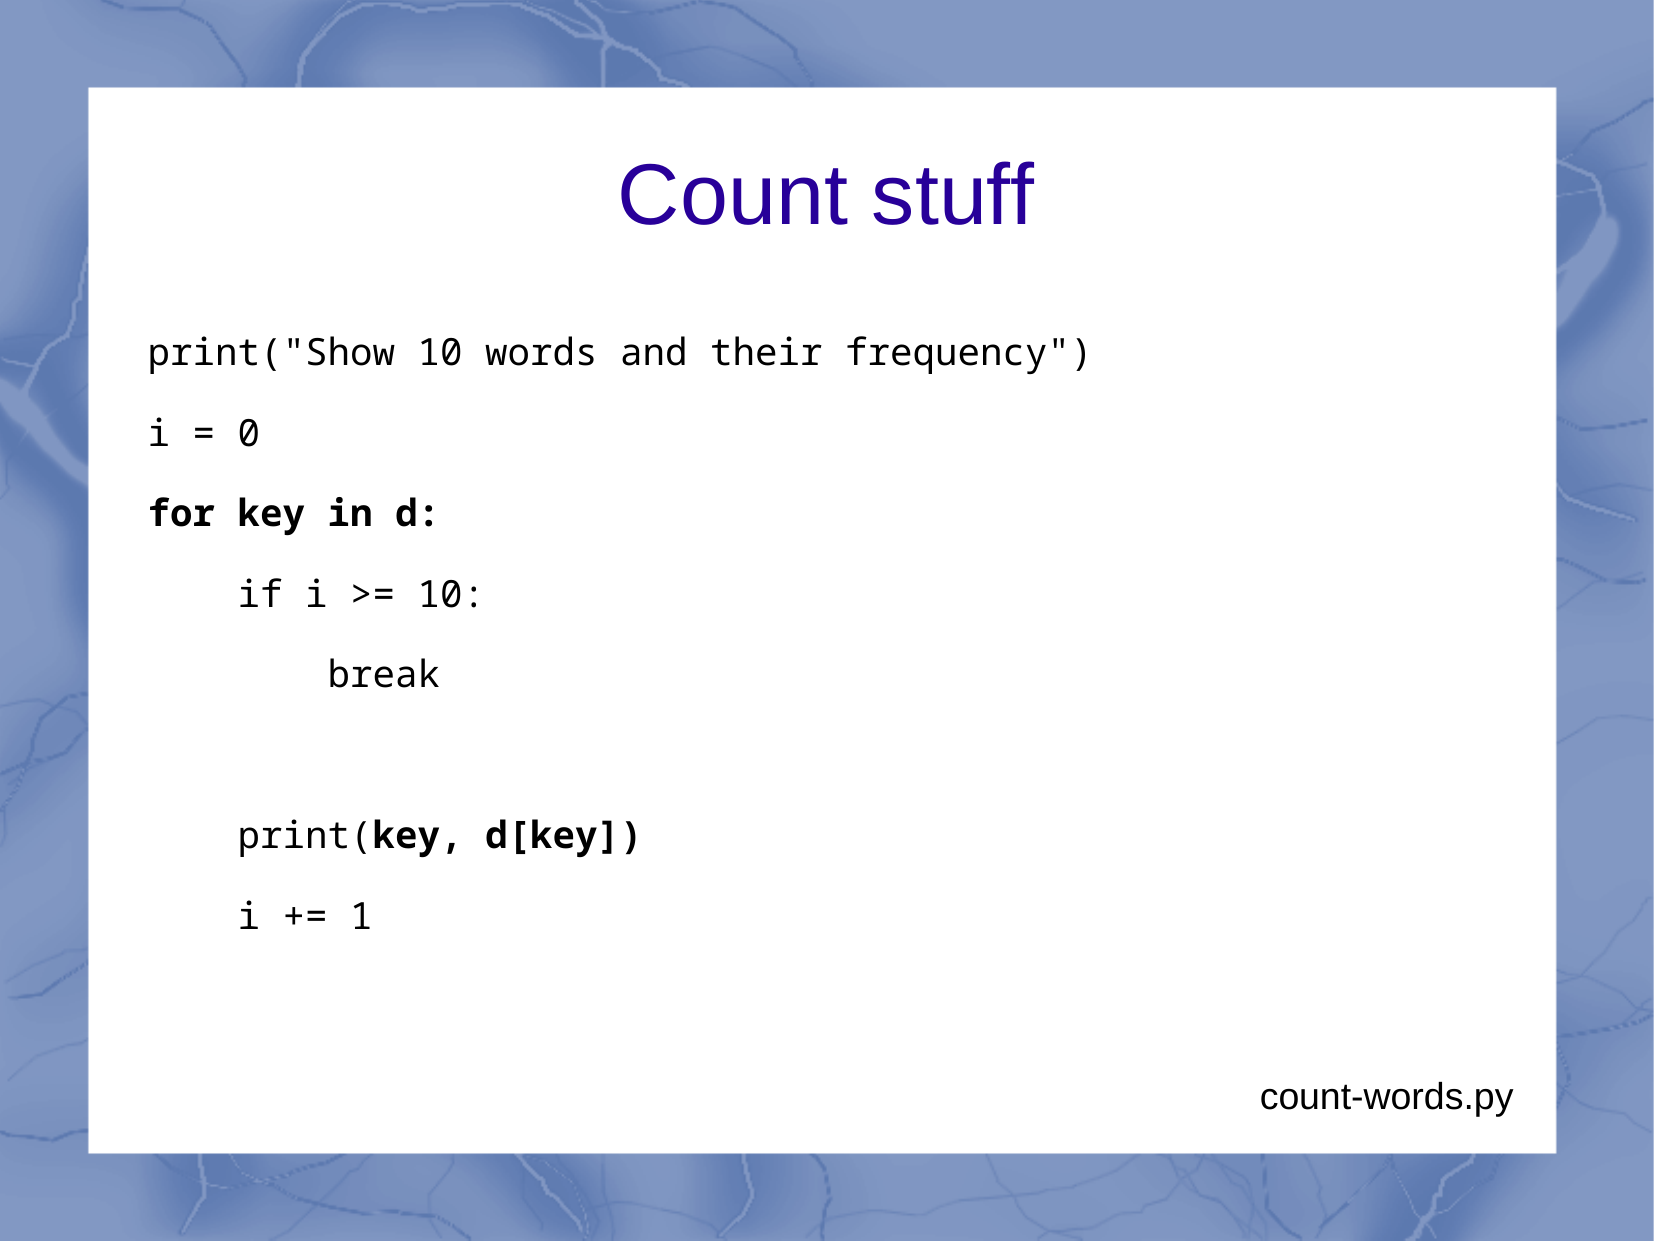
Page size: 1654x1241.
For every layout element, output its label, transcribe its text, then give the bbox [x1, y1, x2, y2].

picture [0, 0, 1654, 1241]
text_box count-words.py [1245, 1068, 1528, 1126]
title Count stuff [118, 90, 1536, 298]
list print("Show 10 words and their frequency") i = 0 for key in d: if i >= 10: break print(key, d[key]) i += 1 [147, 325, 1506, 1045]
